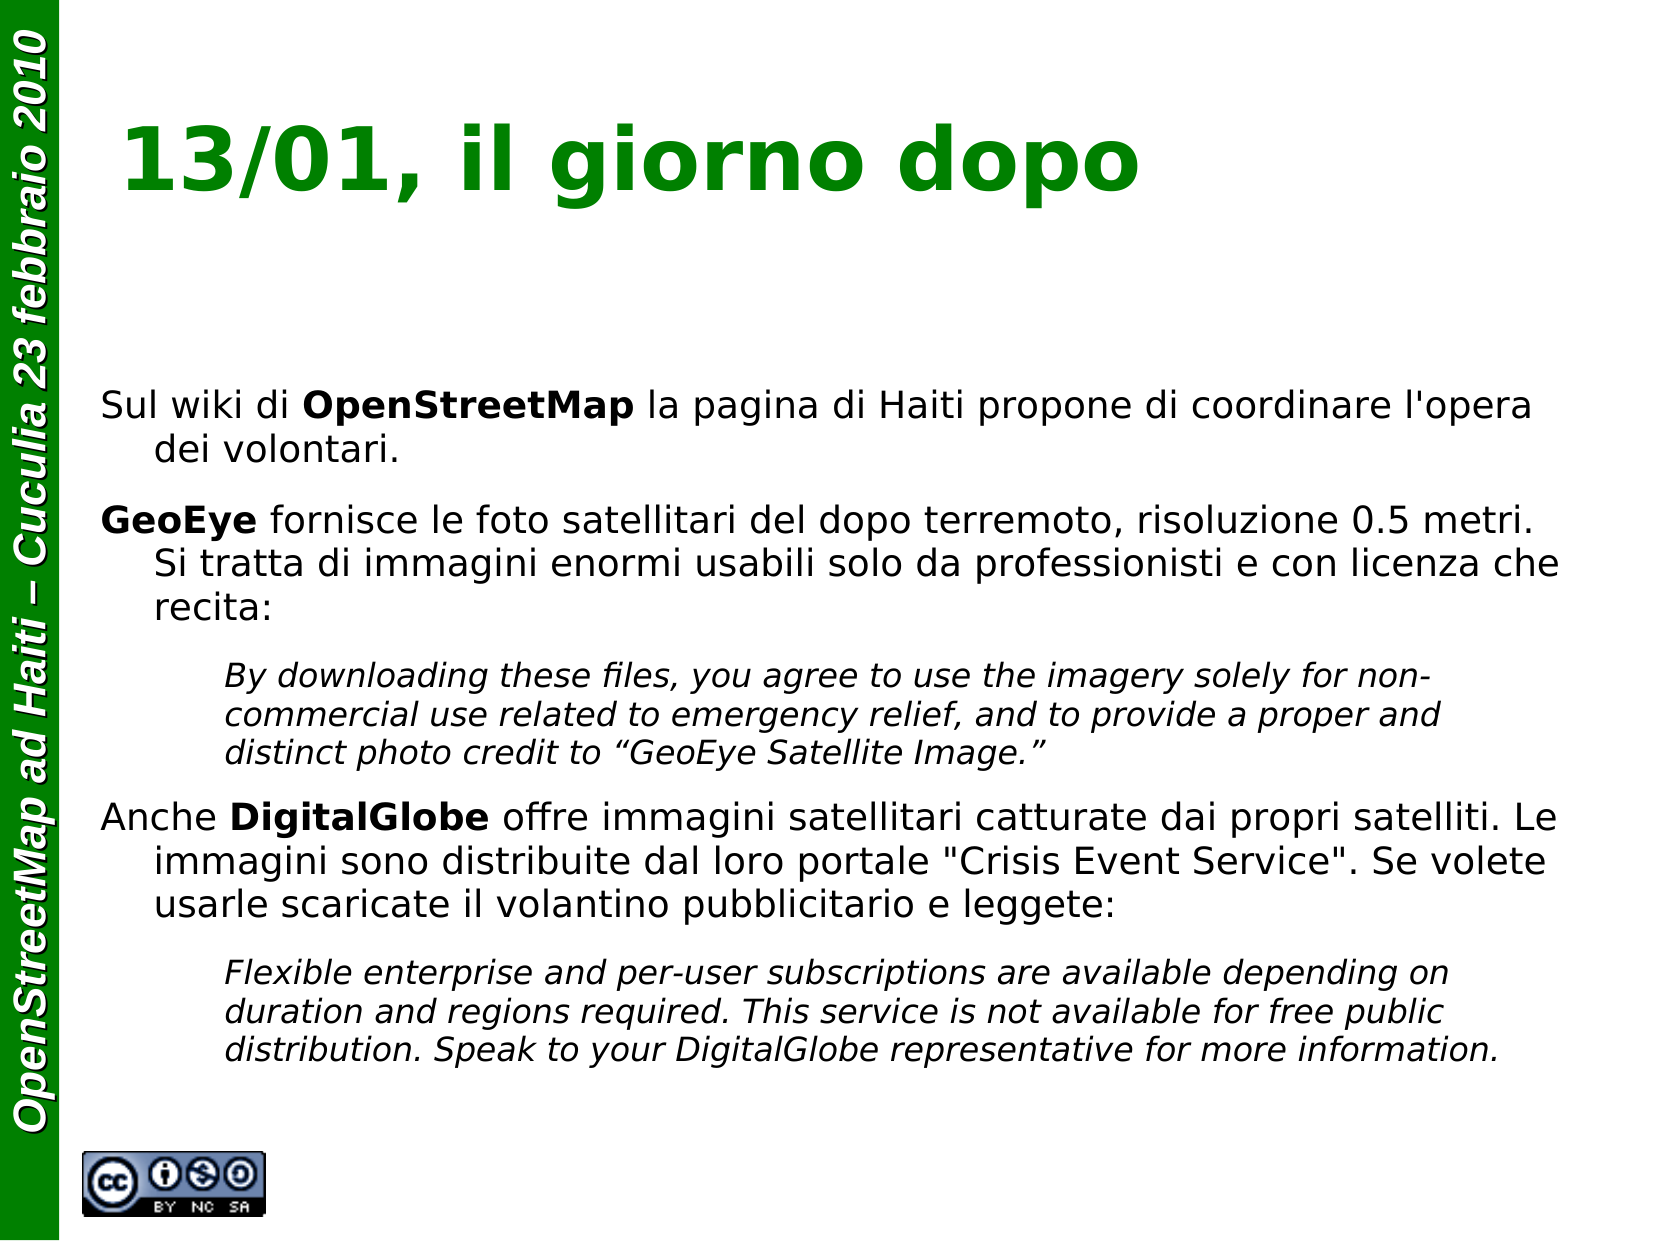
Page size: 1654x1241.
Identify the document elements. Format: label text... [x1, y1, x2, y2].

picture [82, 1152, 266, 1217]
title 13/01, il giorno dopo [118, 64, 1394, 257]
list Sul wiki di OpenStreetMap la pagina di Haiti propone di coordinare l'opera dei volontari. GeoEye fornisce le foto satellitari del dopo terremoto, risoluzione 0.5 metri. Si tratta di immagini enormi usabili solo da professionisti e con licenza che recita: By downloading these files, you agree to use the imagery solely for non-commercial use related to emergency relief, and to provide a proper and distinct photo credit to “GeoEye Satellite Image.” Anche DigitalGlobe offre immagini satellitari catturate dai propri satelliti. Le immagini sono distribuite dal loro portale "Crisis Event Service". Se volete usarle scaricate il volantino pubblicitario e leggete: Flexible enterprise and per-user subscriptions are available depending on duration and regions required. This service is not available for free public distribution. Speak to your DigitalGlobe representative for more information. [82, 383, 1571, 1152]
